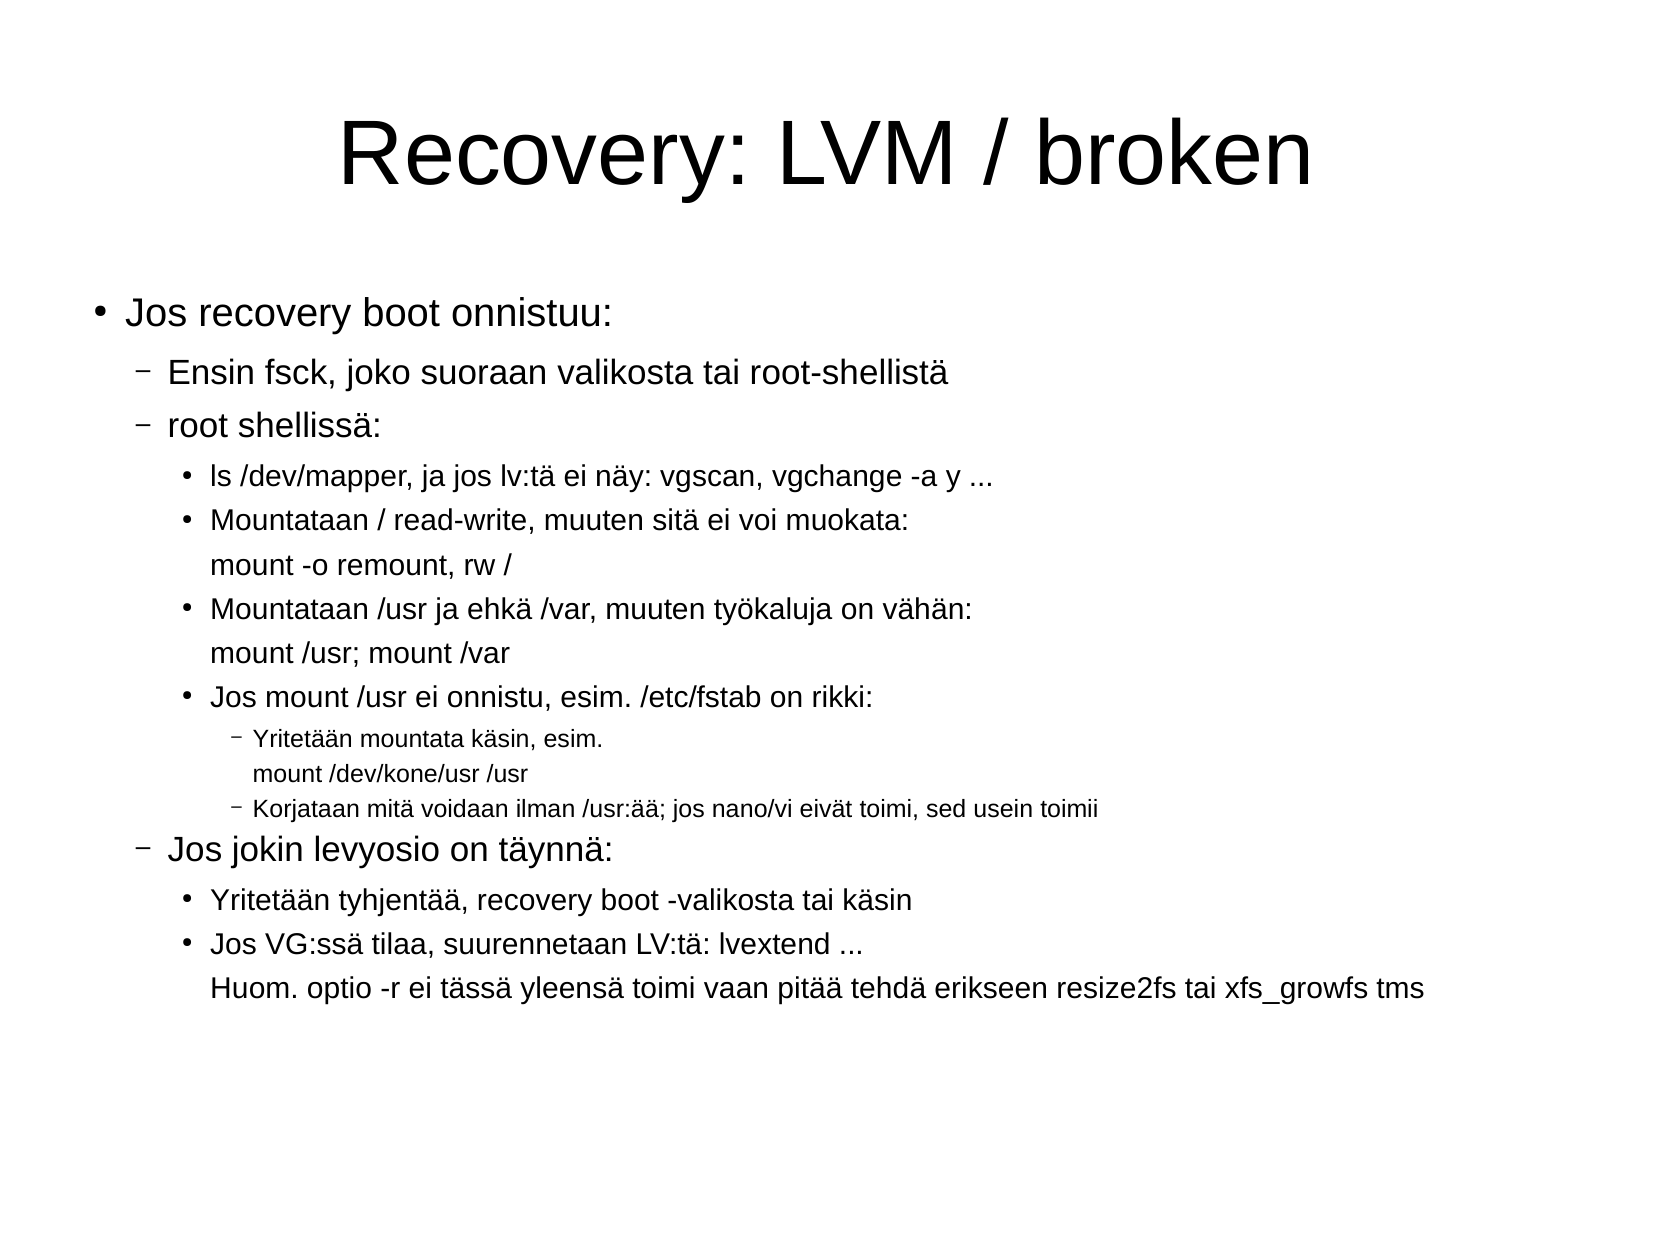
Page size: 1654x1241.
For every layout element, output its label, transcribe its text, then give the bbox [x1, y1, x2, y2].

title Recovery: LVM / broken [82, 49, 1571, 257]
list Jos recovery boot onnistuu: Ensin fsck, joko suoraan valikosta tai root-shellistä root shellissä: ls /dev/mapper, ja jos lv:tä ei näy: vgscan, vgchange -a y ... Mountataan / read-write, muuten sitä ei voi muokata: mount -o remount, rw / Mountataan /usr ja ehkä /var, muuten työkaluja on vähän: mount /usr; mount /var Jos mount /usr ei onnistu, esim. /etc/fstab on rikki: Yritetään mountata käsin, esim. mount /dev/kone/usr /usr Korjataan mitä voidaan ilman /usr:ää; jos nano/vi eivät toimi, sed usein toimii Jos jokin levyosio on täynnä: Yritetään tyhjentää, recovery boot -valikosta tai käsin Jos VG:ssä tilaa, suurennetaan LV:tä: lvextend ... Huom. optio -r ei tässä yleensä toimi vaan pitää tehdä erikseen resize2fs tai xfs_growfs tms [82, 290, 1571, 1010]
